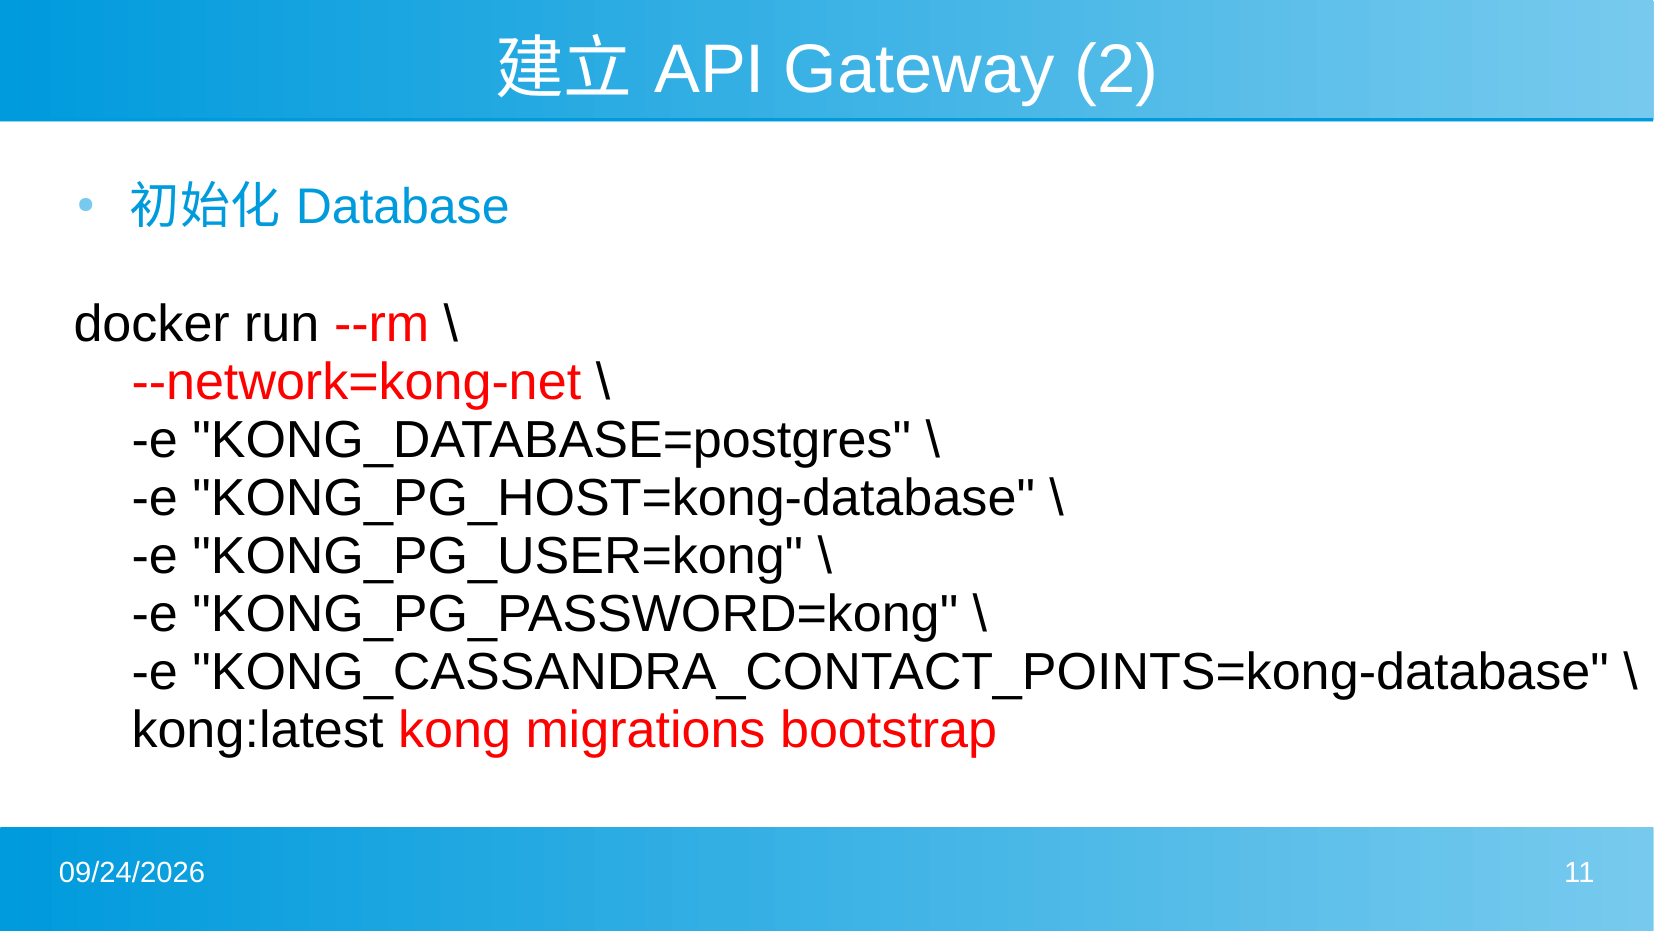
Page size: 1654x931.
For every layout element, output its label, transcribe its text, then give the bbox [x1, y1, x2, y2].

title 建立 API Gateway (2) [59, 28, 1595, 109]
list 初始化 Database [59, 177, 1595, 286]
text_box docker run --rm \ --network=kong-net \ -e "KONG_DATABASE=postgres" \ -e "KONG_PG_HOST=kong-database" \ -e "KONG_PG_USER=kong" \ -e "KONG_PG_PASSWORD=kong" \ -e "KONG_CASSANDRA_CONTACT_POINTS=kong-database" \ kong:latest kong migrations bootstrap [58, 286, 1654, 766]
